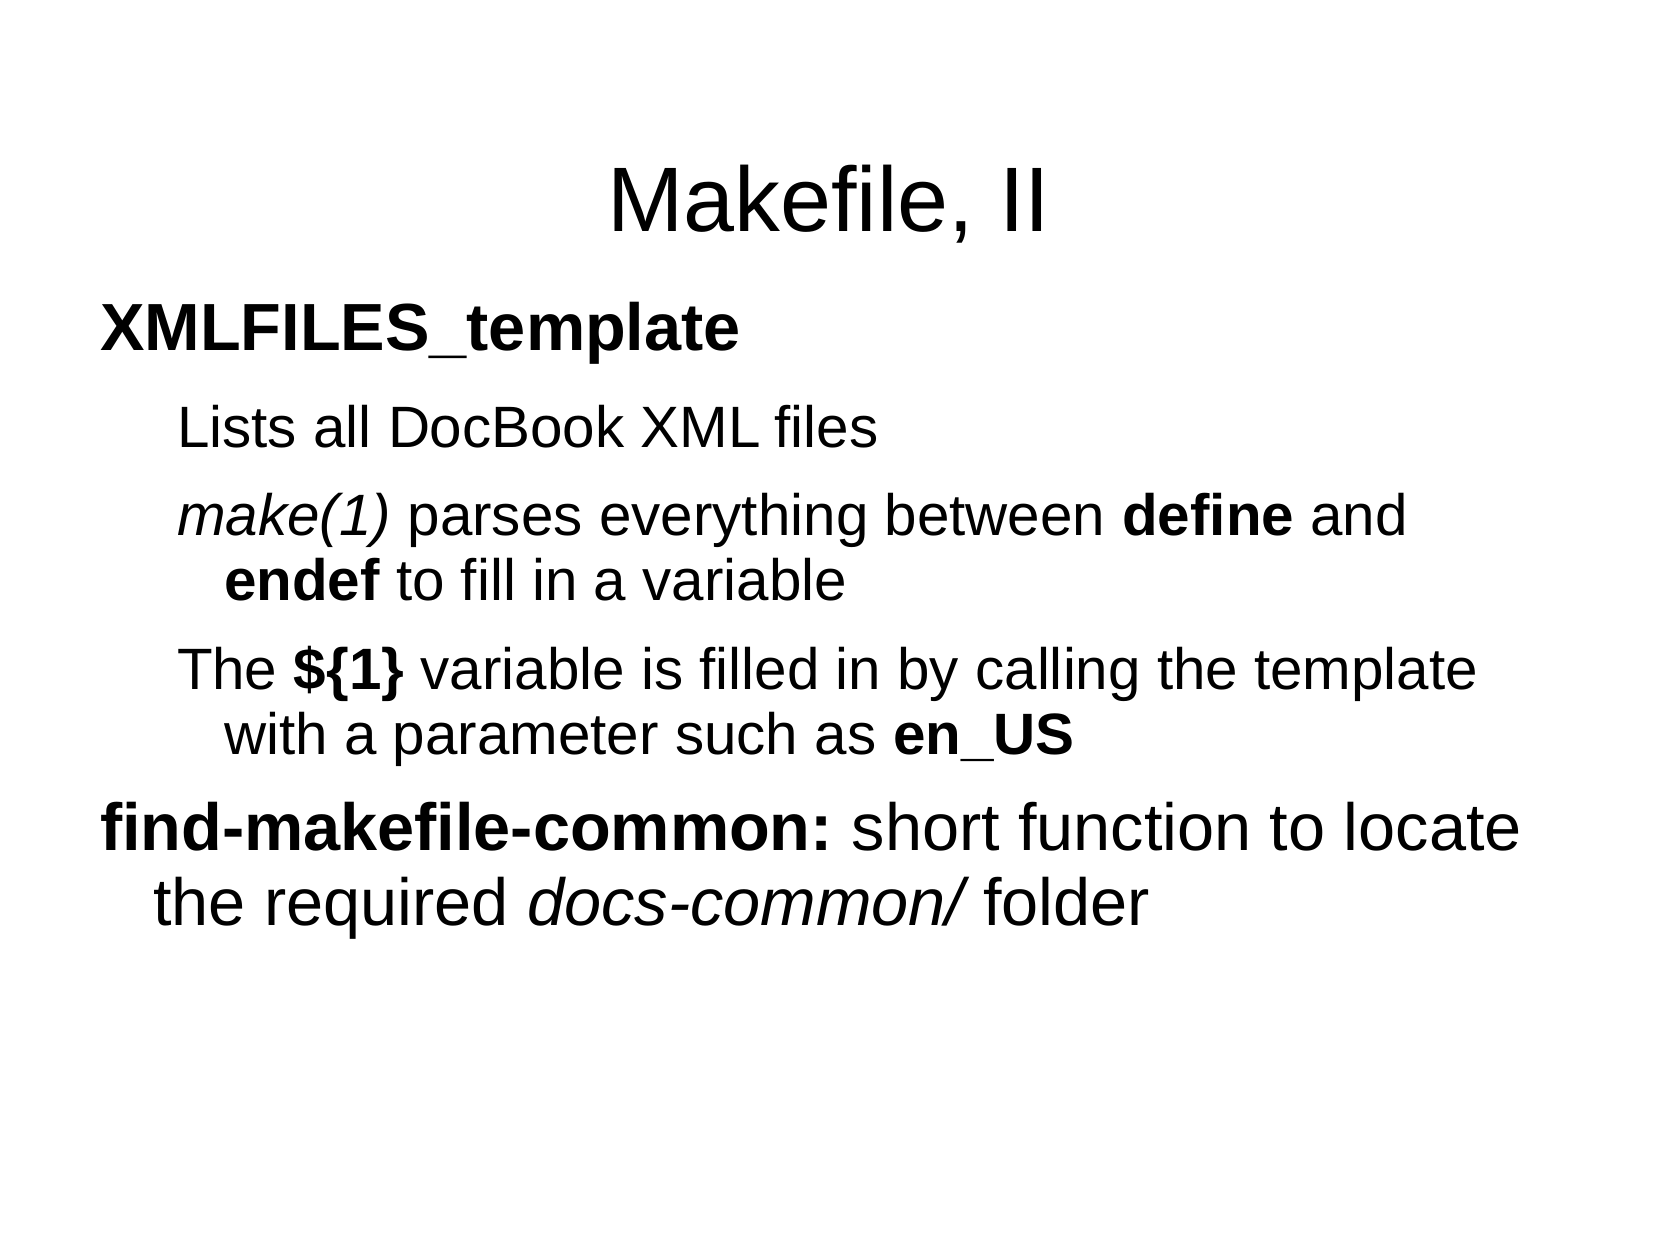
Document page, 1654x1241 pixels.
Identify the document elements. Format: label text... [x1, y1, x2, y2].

title Makefile, II [82, 96, 1576, 304]
list XMLFILES_template Lists all DocBook XML files make(1) parses everything between define and endef to fill in a variable The ${1} variable is filled in by calling the template with a parameter such as en_US find-makefile-common: short function to locate the required docs-common/ folder [82, 290, 1571, 1109]
